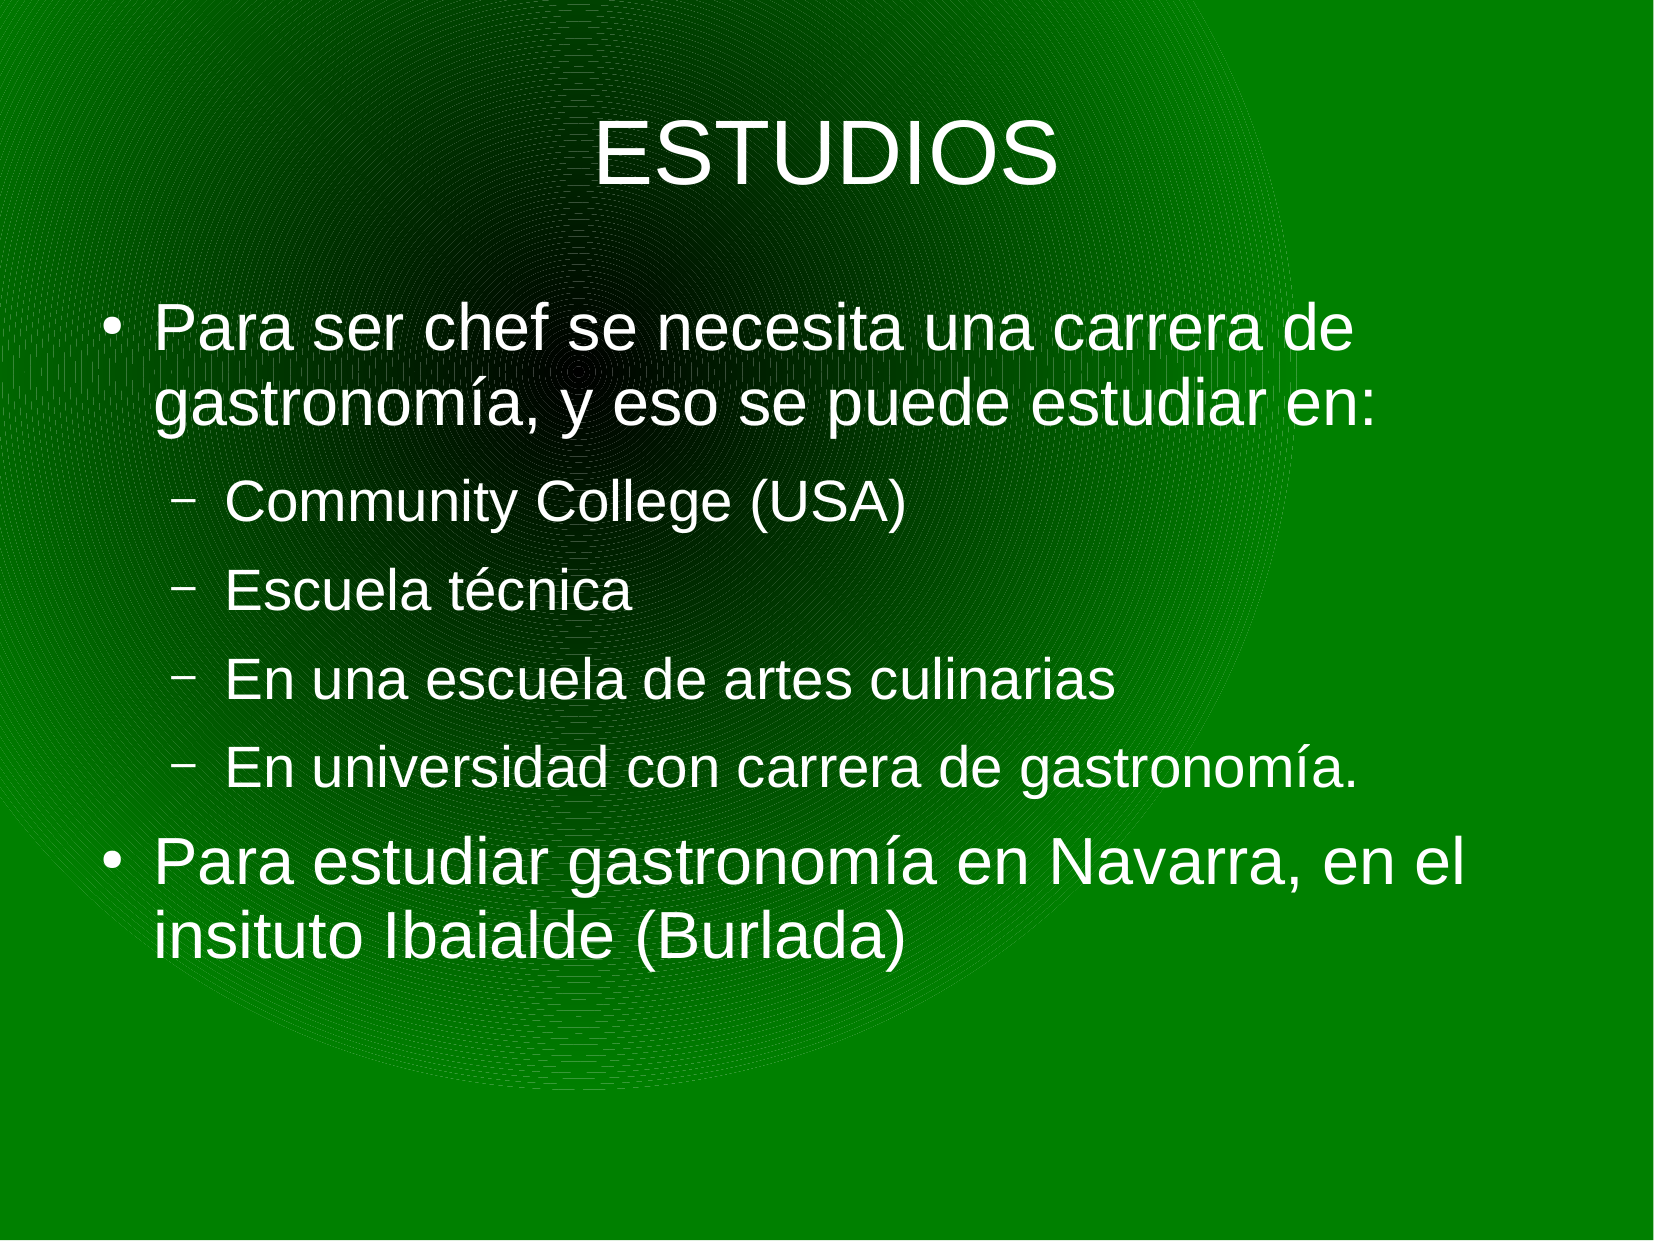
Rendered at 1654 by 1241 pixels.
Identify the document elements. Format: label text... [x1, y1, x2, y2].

title ESTUDIOS [82, 49, 1571, 257]
list Para ser chef se necesita una carrera de gastronomía, y eso se puede estudiar en: Community College (USA) Escuela técnica En una escuela de artes culinarias En universidad con carrera de gastronomía. Para estudiar gastronomía en Navarra, en el insituto Ibaialde (Burlada) [82, 290, 1571, 1109]
